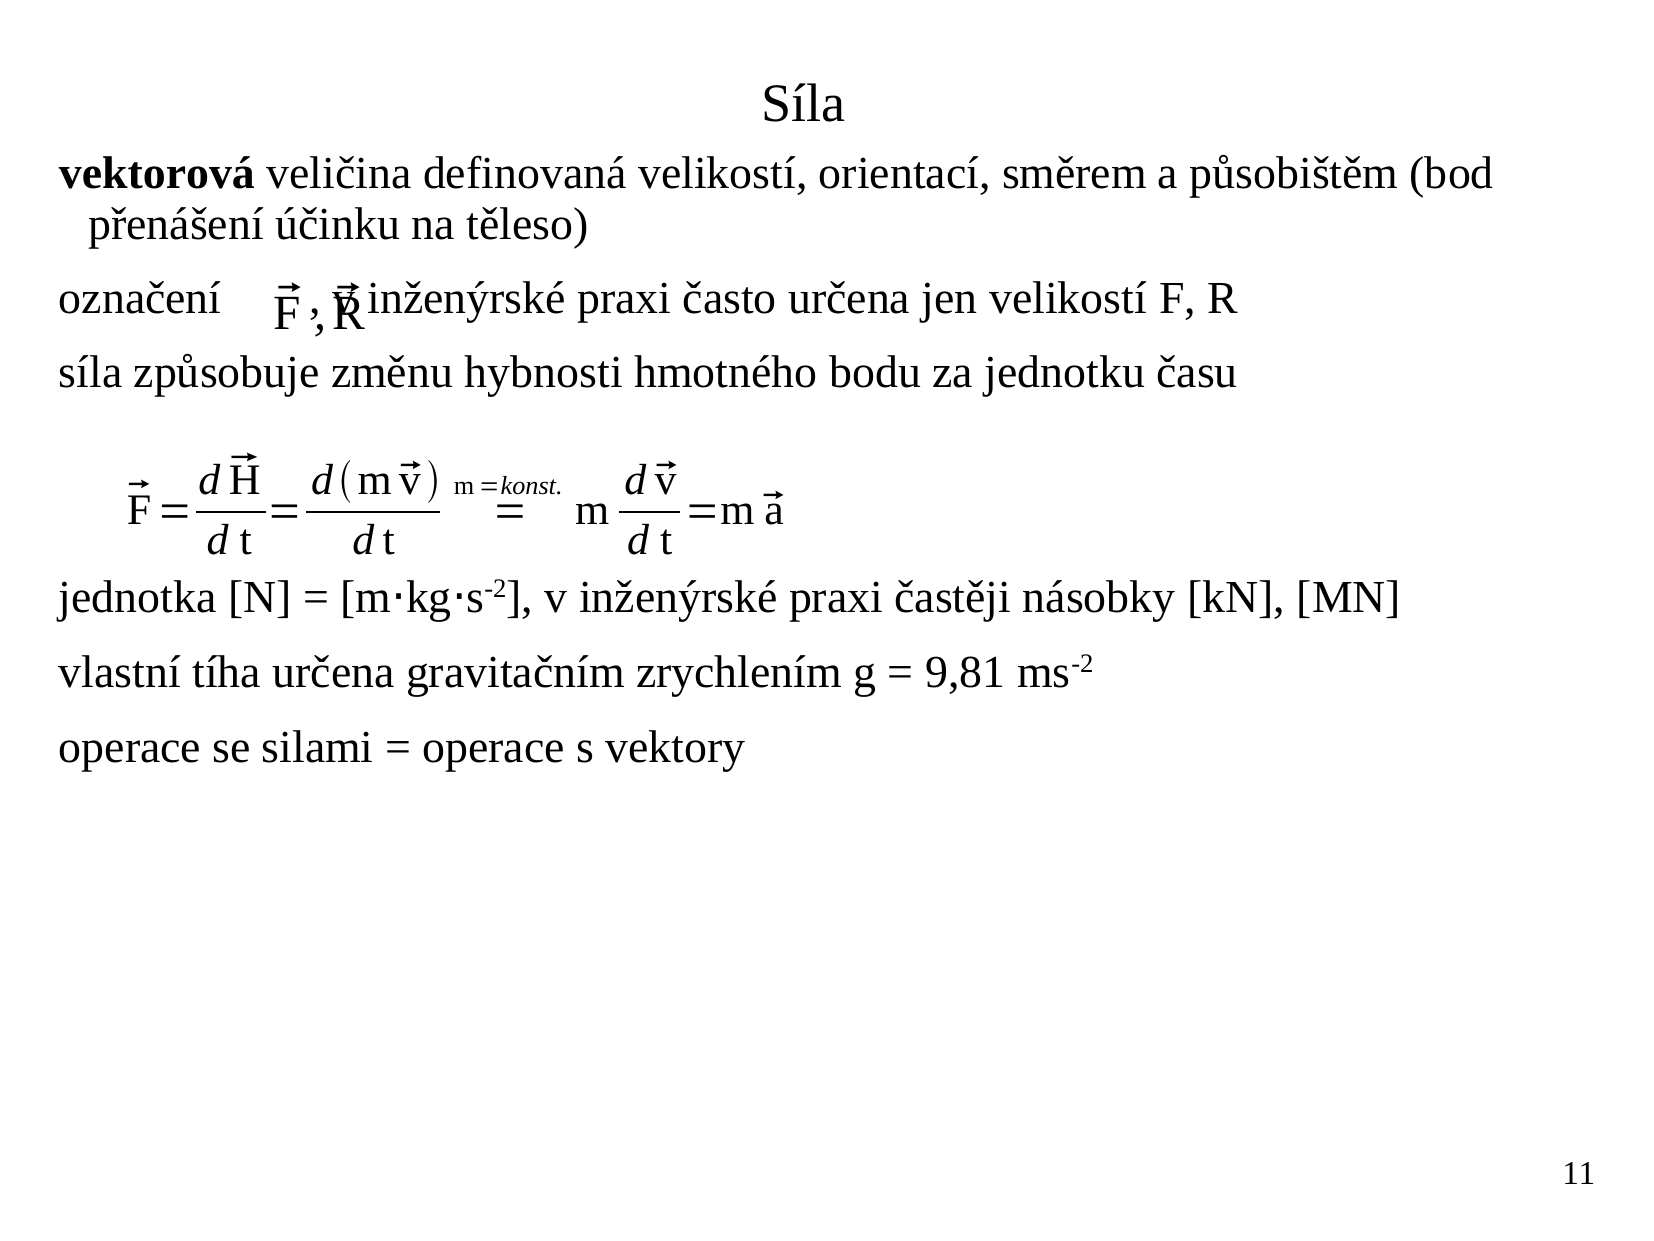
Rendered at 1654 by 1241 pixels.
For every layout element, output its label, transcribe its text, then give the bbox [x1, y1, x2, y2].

title Síla [59, 0, 1548, 147]
chart [261, 280, 377, 345]
list vektorová veličina definovaná velikostí, orientací, směrem a působištěm (bod přenášení účinku na těleso) označení , v inženýrské praxi často určena jen velikostí F, R síla způsobuje změnu hybnosti hmotného bodu za jednotku času jednotka [N] = [m·kg·s-2], v inženýrské praxi častěji násobky [kN], [MN] vlastní tíha určena gravitačním zrychlením g = 9,81 ms-2 operace se silami = operace s vektory [59, 147, 1548, 967]
chart [115, 451, 796, 568]
